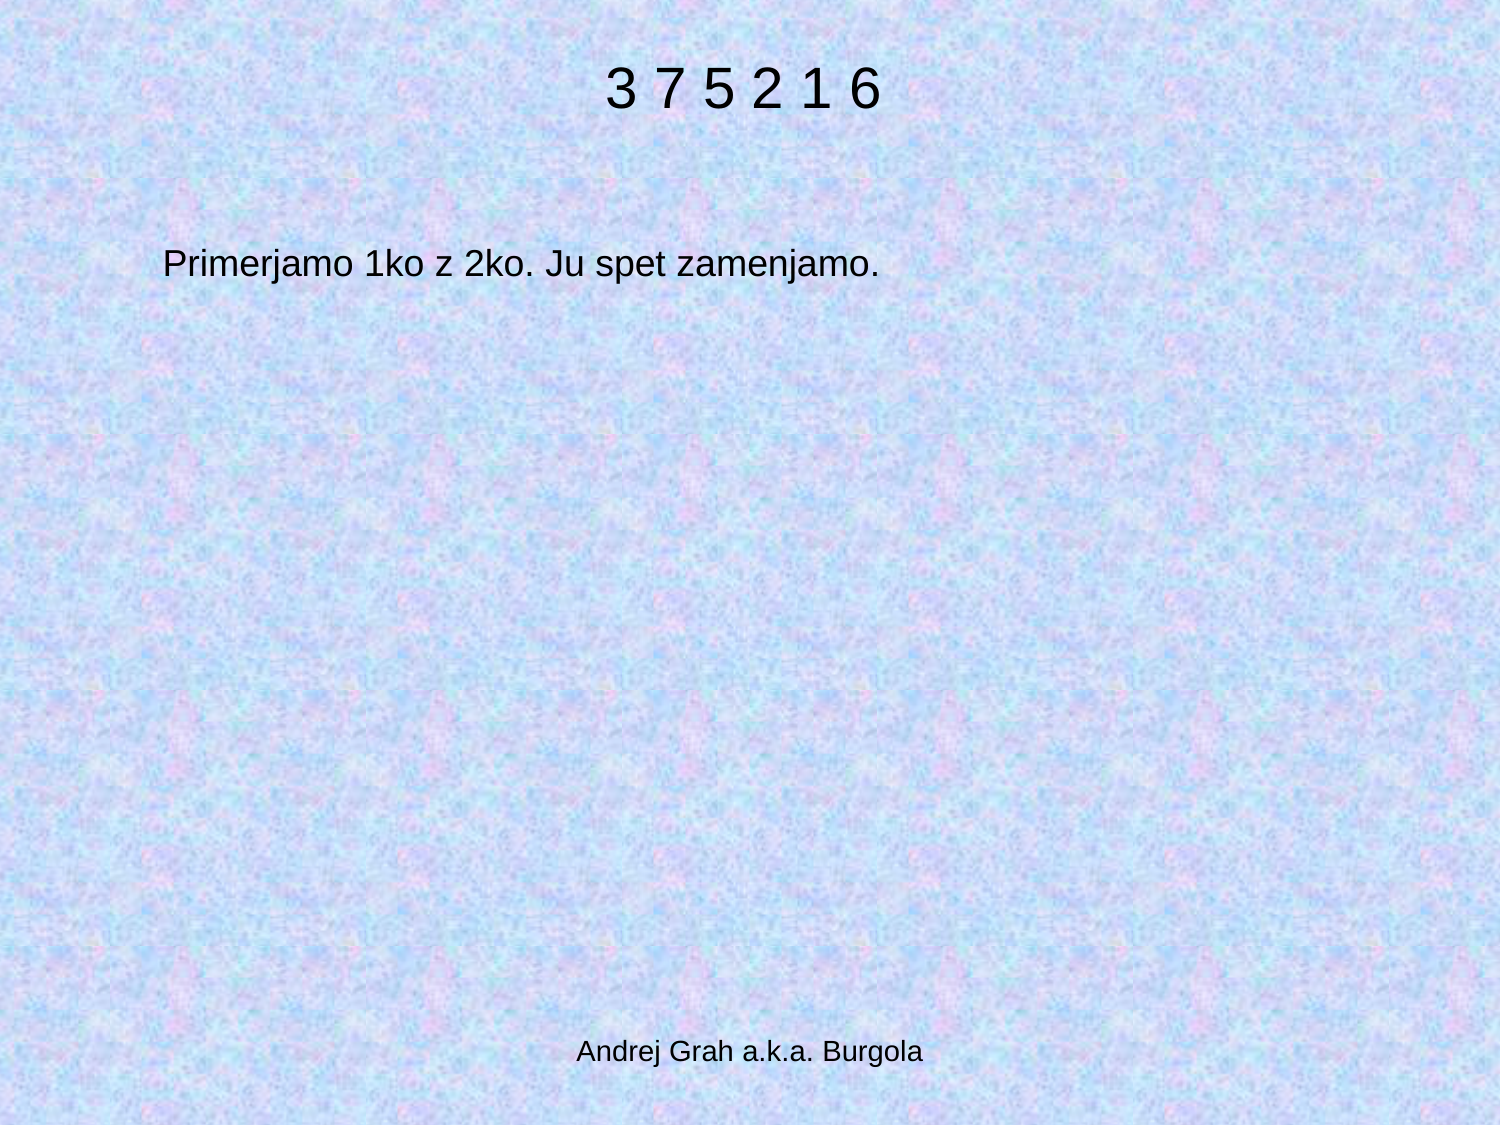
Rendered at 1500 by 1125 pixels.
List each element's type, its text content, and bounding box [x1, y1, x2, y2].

text_box 3 7 5 2 1 6 [265, 42, 1223, 129]
picture [0, 0, 1500, 1125]
text_box Primerjamo 1ko z 2ko. Ju spet zamenjamo. [147, 231, 1400, 293]
text_box Andrej Grah a.k.a. Burgola [512, 1024, 988, 1103]
